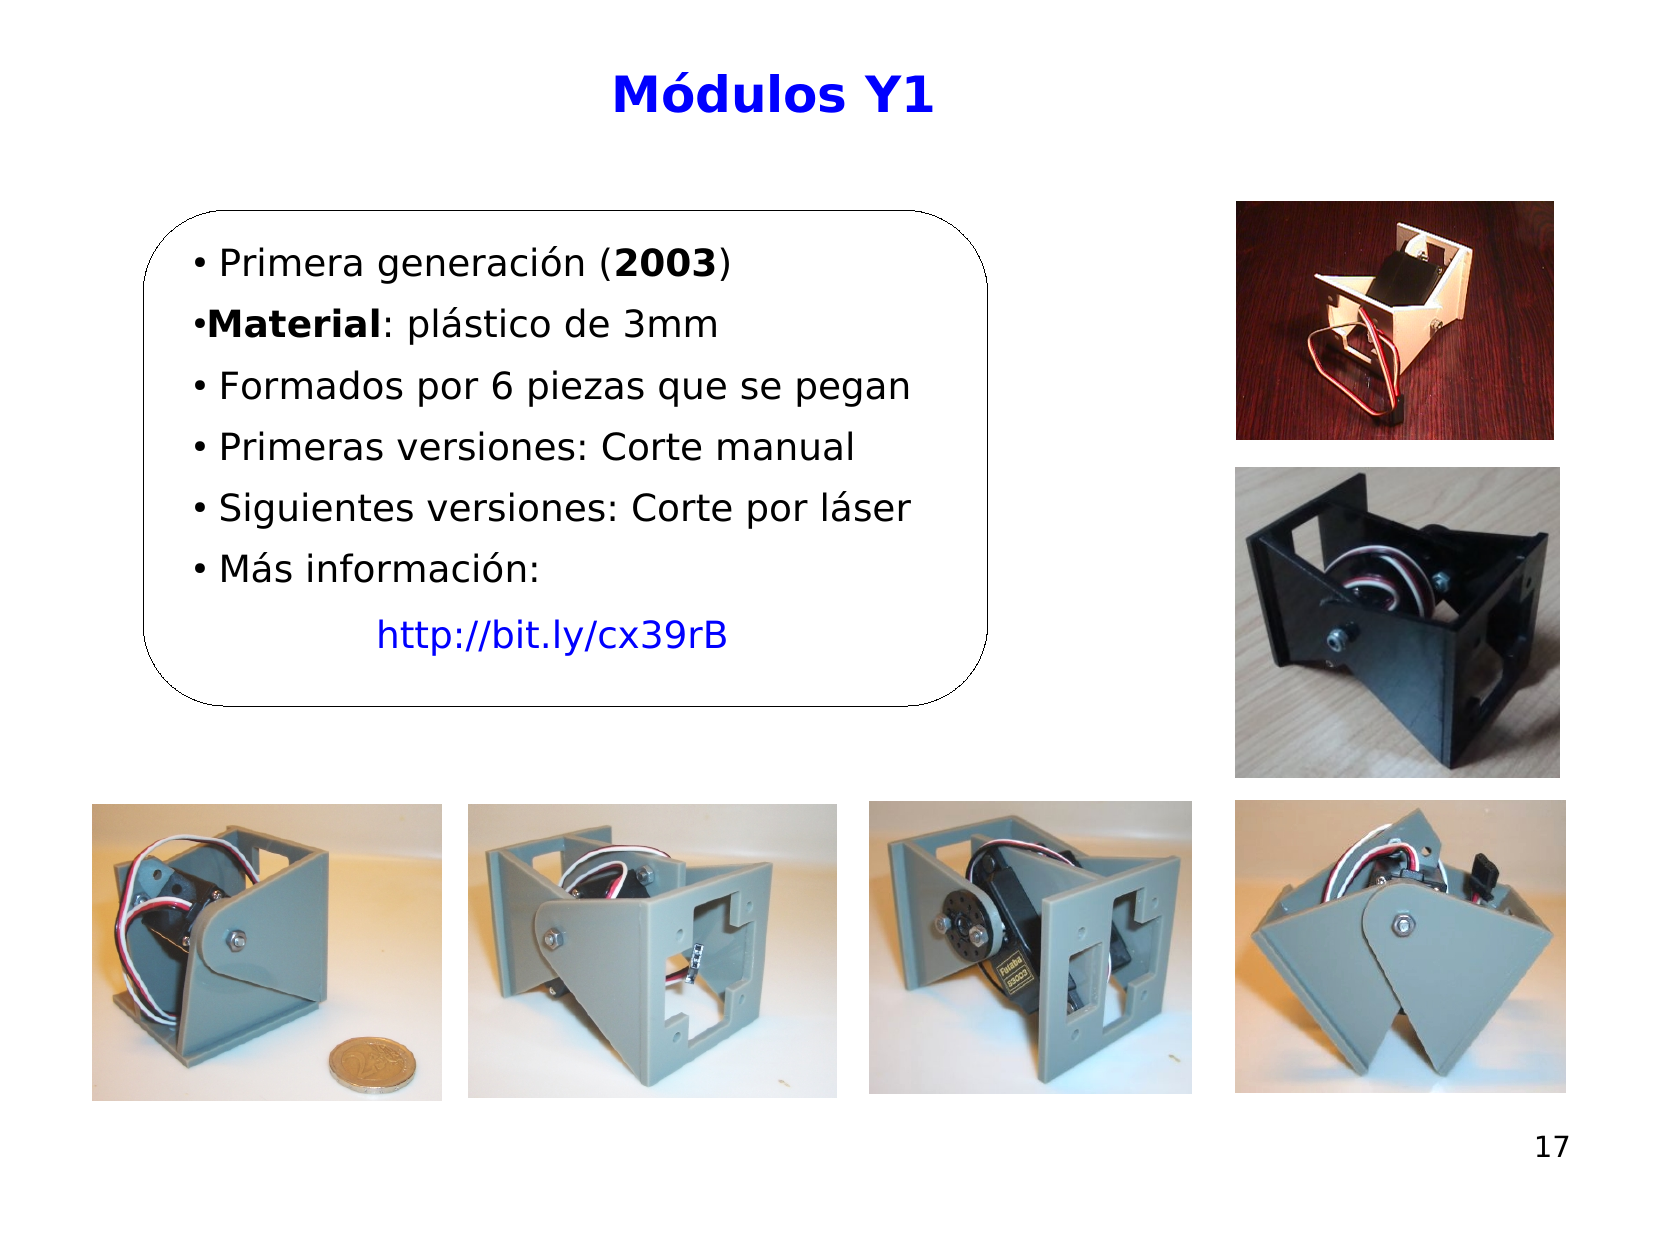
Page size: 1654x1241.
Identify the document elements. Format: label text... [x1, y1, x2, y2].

picture [92, 804, 442, 1101]
picture [1235, 467, 1560, 778]
picture [869, 801, 1192, 1094]
text_box Primera generación (2003) Material: plástico de 3mm Formados por 6 piezas que se pegan Primeras versiones: Corte manual Siguientes versiones: Corte por láser Más información: [178, 234, 927, 600]
picture [1235, 800, 1566, 1093]
picture [468, 804, 837, 1098]
picture [1236, 201, 1554, 440]
text_box Módulos Y1 [596, 58, 957, 132]
text_box http://bit.ly/cx39rB [361, 606, 745, 665]
